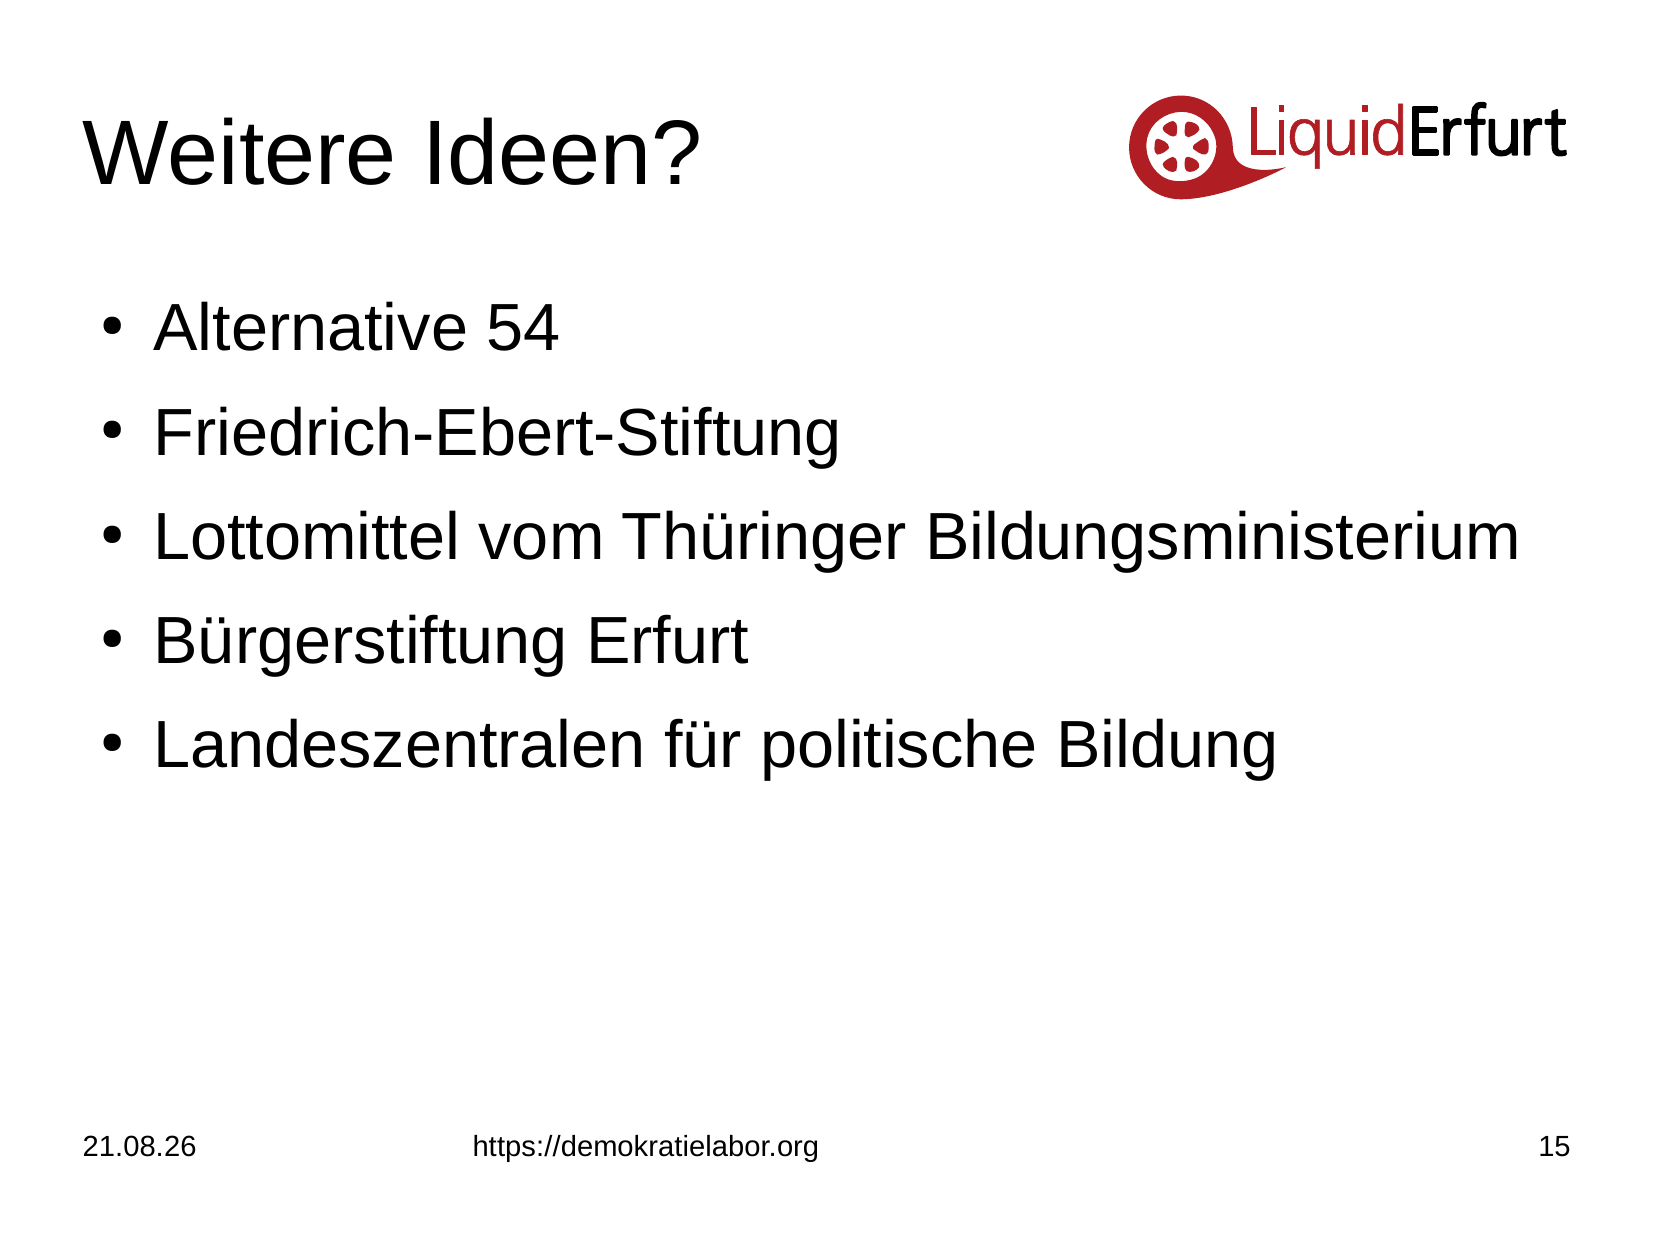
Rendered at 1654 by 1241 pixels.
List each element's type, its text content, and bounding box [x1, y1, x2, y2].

title Weitere Ideen? [82, 49, 1571, 257]
list Alternative 54 Friedrich-Ebert-Stiftung Lottomittel vom Thüringer Bildungsministerium Bürgerstiftung Erfurt Landeszentralen für politische Bildung [82, 290, 1571, 1010]
